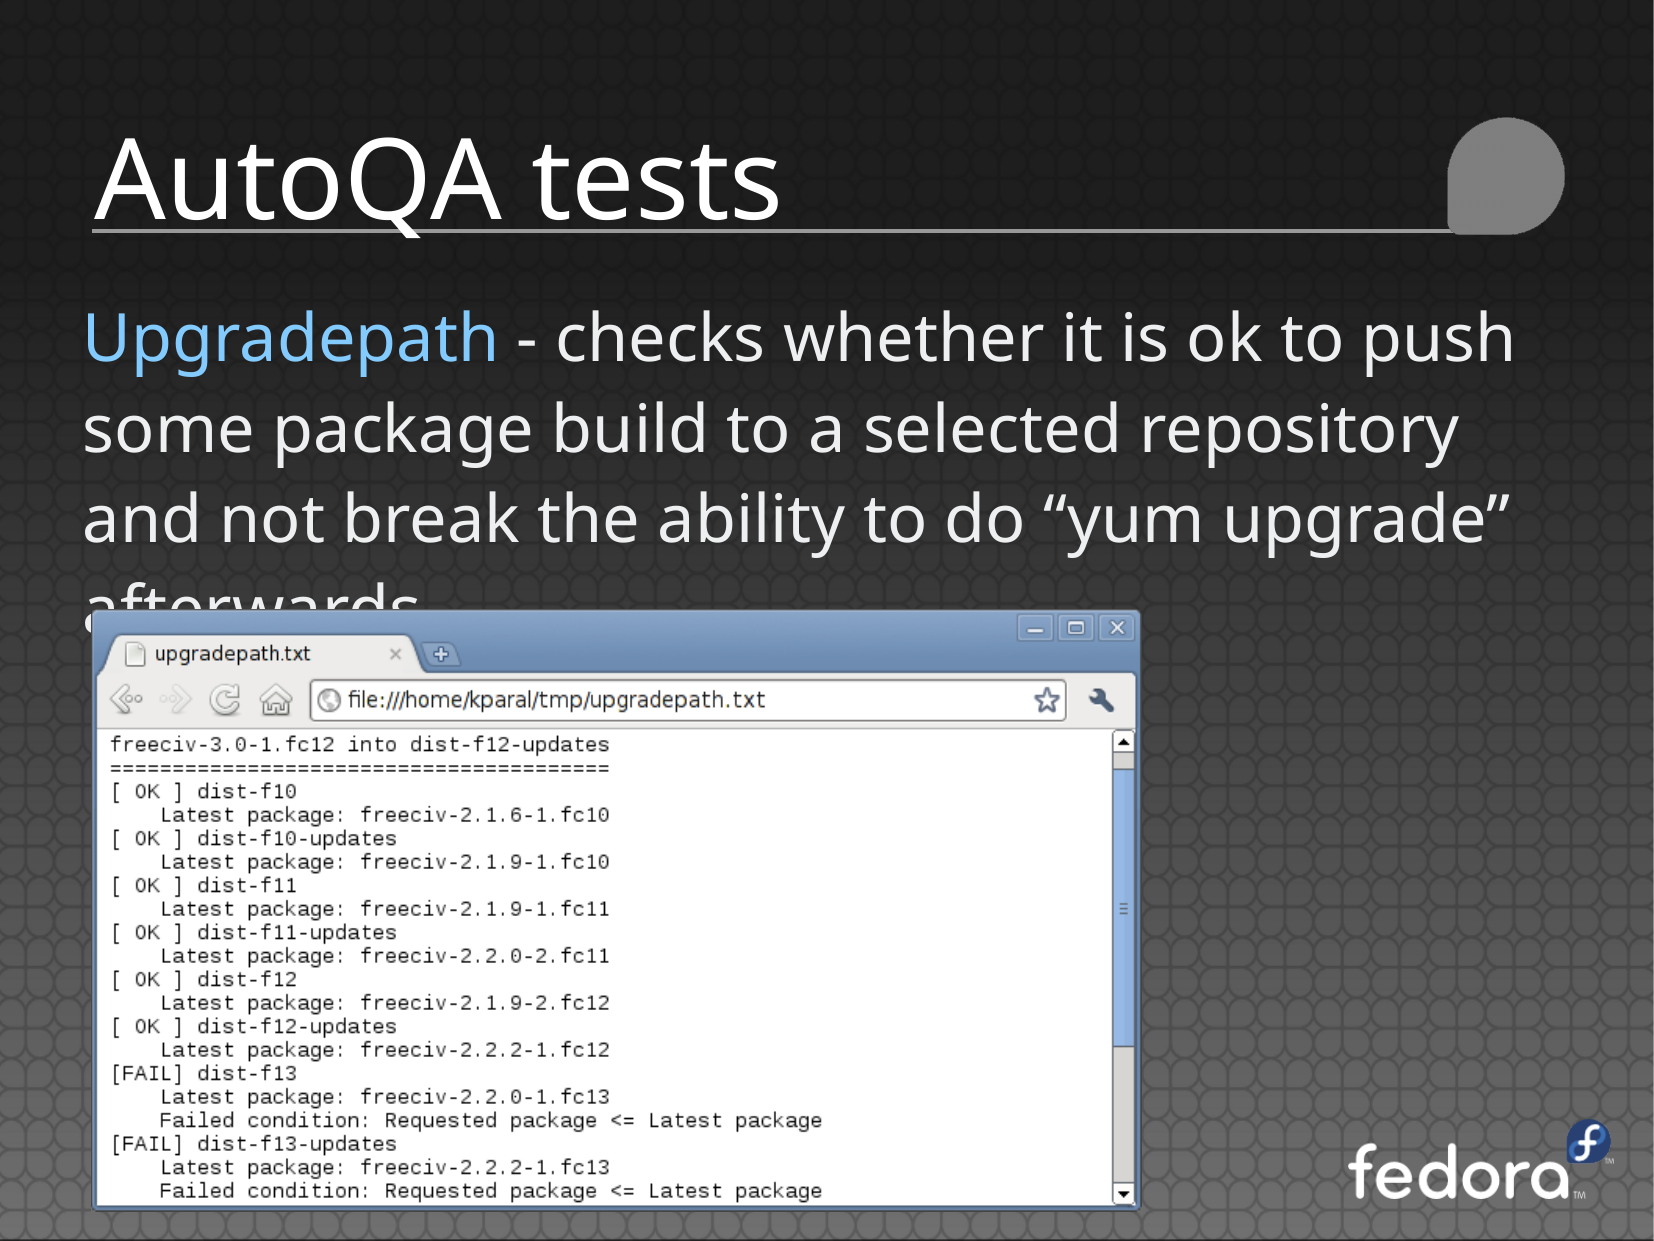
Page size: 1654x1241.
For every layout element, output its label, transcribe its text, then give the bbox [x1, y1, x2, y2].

title AutoQA tests [94, 100, 1426, 251]
picture [0, 0, 1654, 1241]
list Upgradepath - checks whether it is ok to push some package build to a selected repository and not break the ability to do “yum upgrade” afterwards [82, 290, 1571, 1094]
